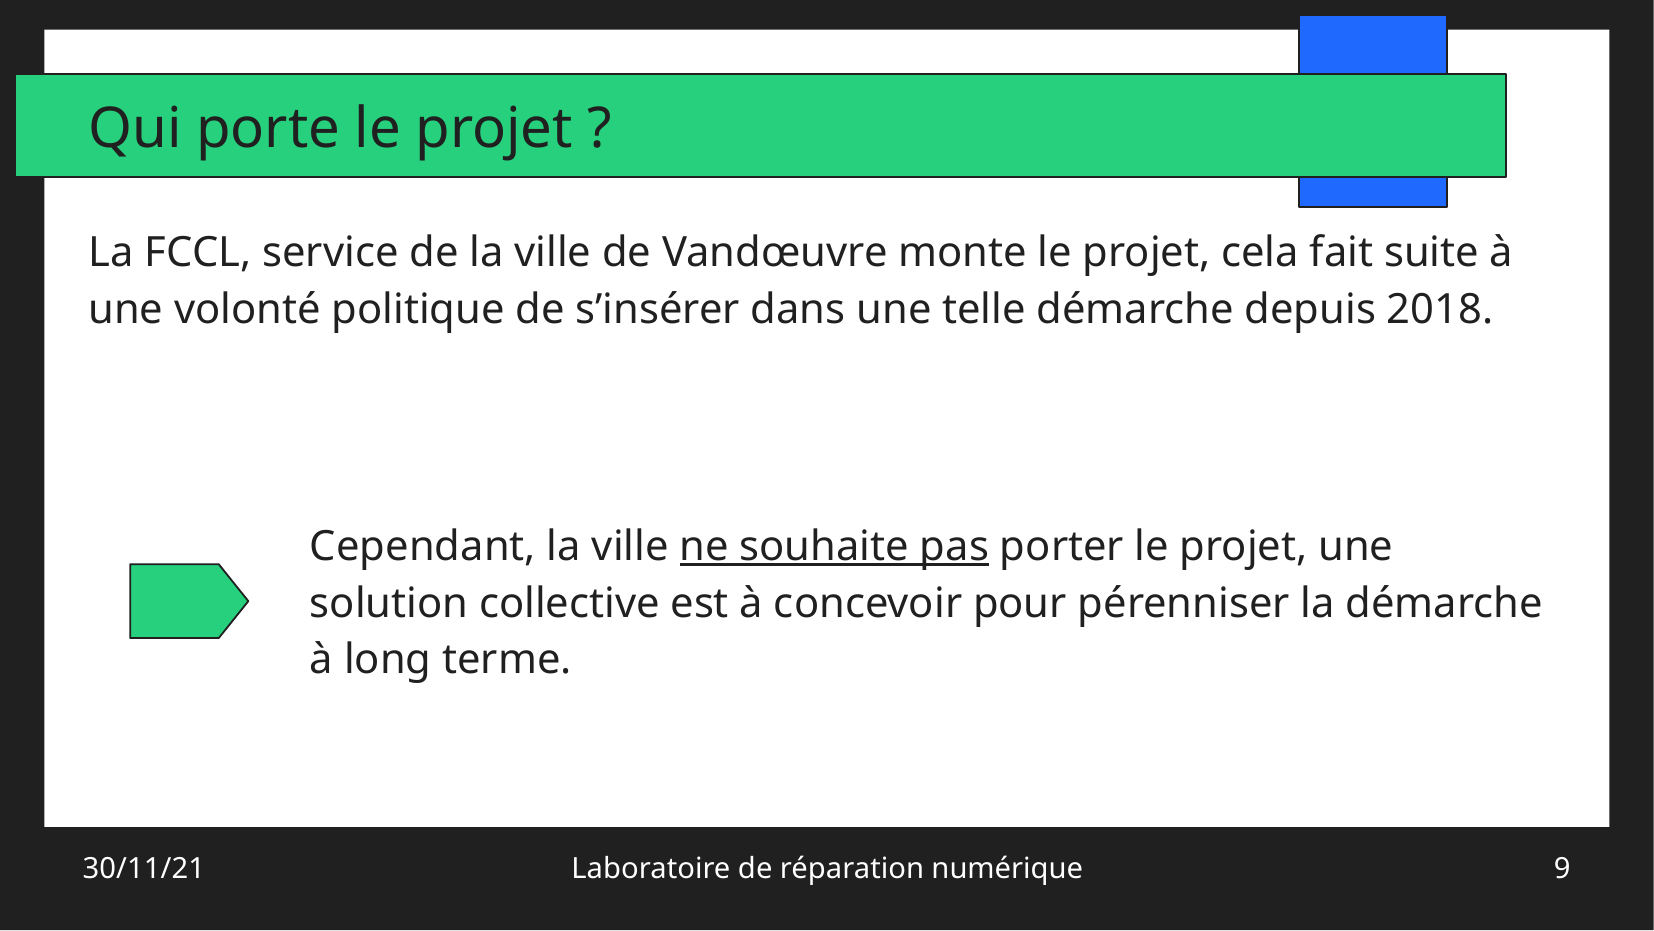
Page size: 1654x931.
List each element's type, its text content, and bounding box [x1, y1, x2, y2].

text_box [130, 564, 249, 639]
title Qui porte le projet ? [88, 73, 1506, 178]
list La FCCL, service de la ville de Vandœuvre monte le projet, cela fait suite à une volonté politique de s’insérer dans une telle démarche depuis 2018. Cependant, la ville ne souhaite pas porter le projet, une solution collective est à concevoir pour pérenniser la démarche à long terme. [88, 221, 1565, 813]
